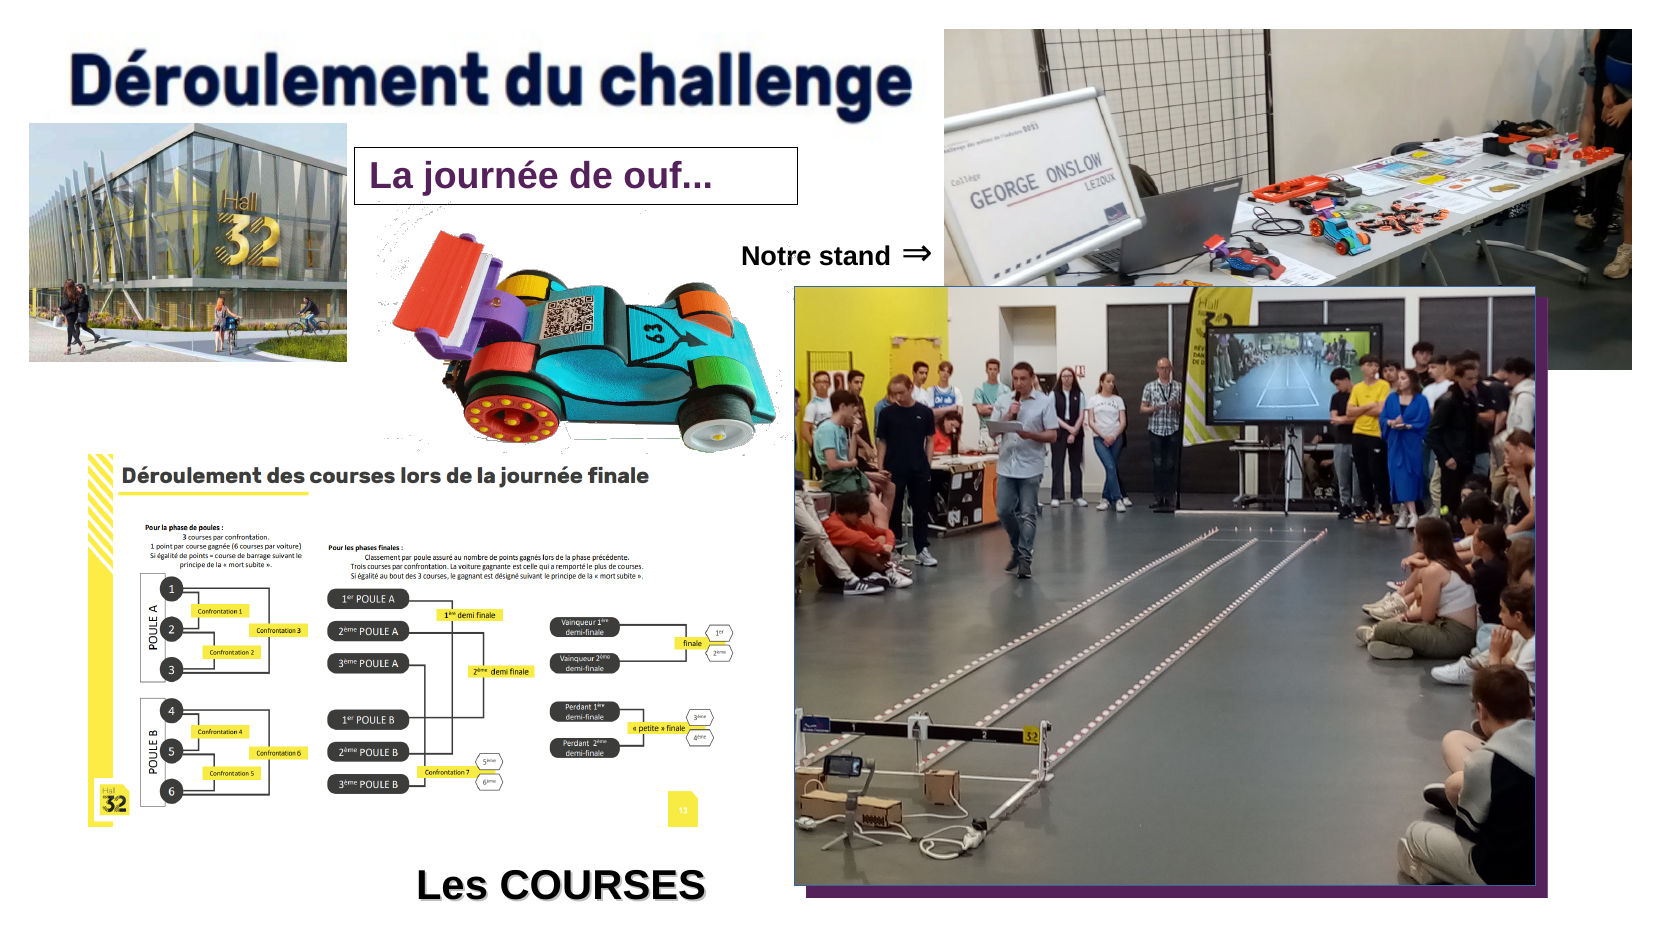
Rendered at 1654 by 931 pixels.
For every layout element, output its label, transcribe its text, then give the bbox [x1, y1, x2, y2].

text_box La journée de ouf... [354, 147, 798, 205]
text_box Les COURSES [383, 854, 739, 916]
text_box Notre stand ⇒ [798, 224, 963, 282]
picture [29, 29, 1632, 886]
